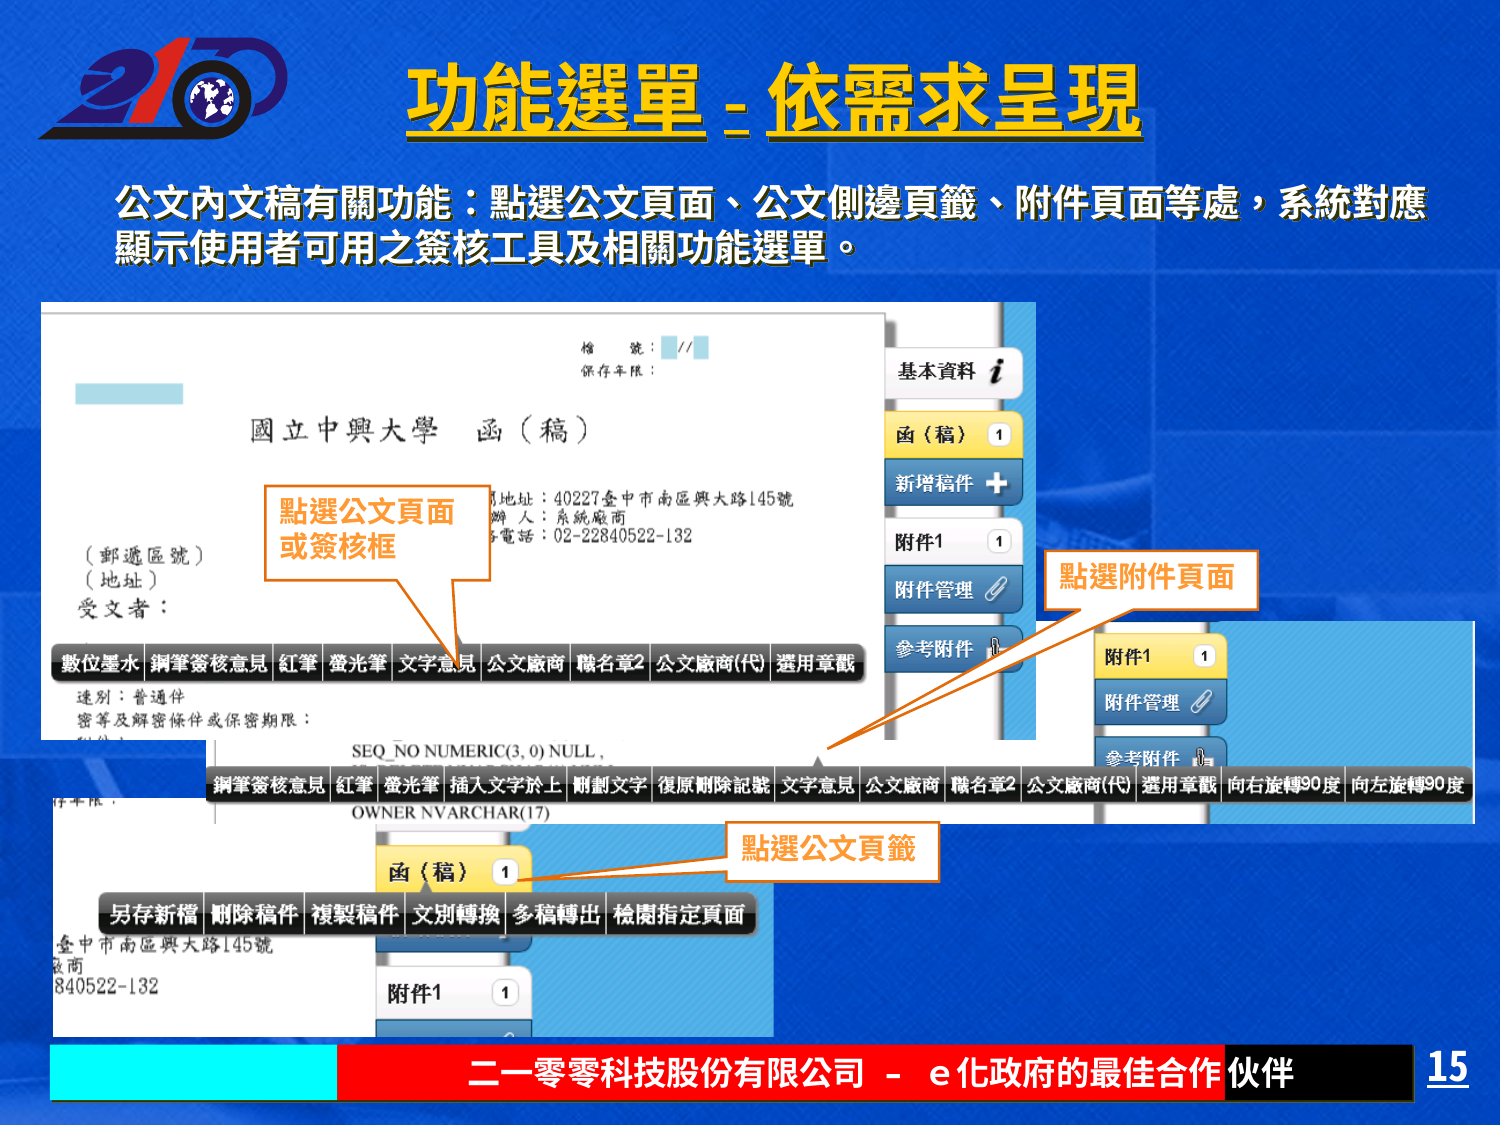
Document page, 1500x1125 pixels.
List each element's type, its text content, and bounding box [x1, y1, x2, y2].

text_box 點選附件頁面 [827, 550, 1258, 749]
text_box 功能選單-依需求呈現 [390, 42, 1157, 149]
text_box 公文內文稿有關功能：點選公文頁面、公文側邊頁籤、附件頁面等處，系統對應顯示使用者可用之簽核工具及相關功能選單。 [100, 171, 1462, 277]
text_box 點選公文頁籤 [517, 822, 940, 882]
text_box 點選公文頁面或簽核框 [265, 485, 490, 667]
picture [0, 0, 1500, 1125]
